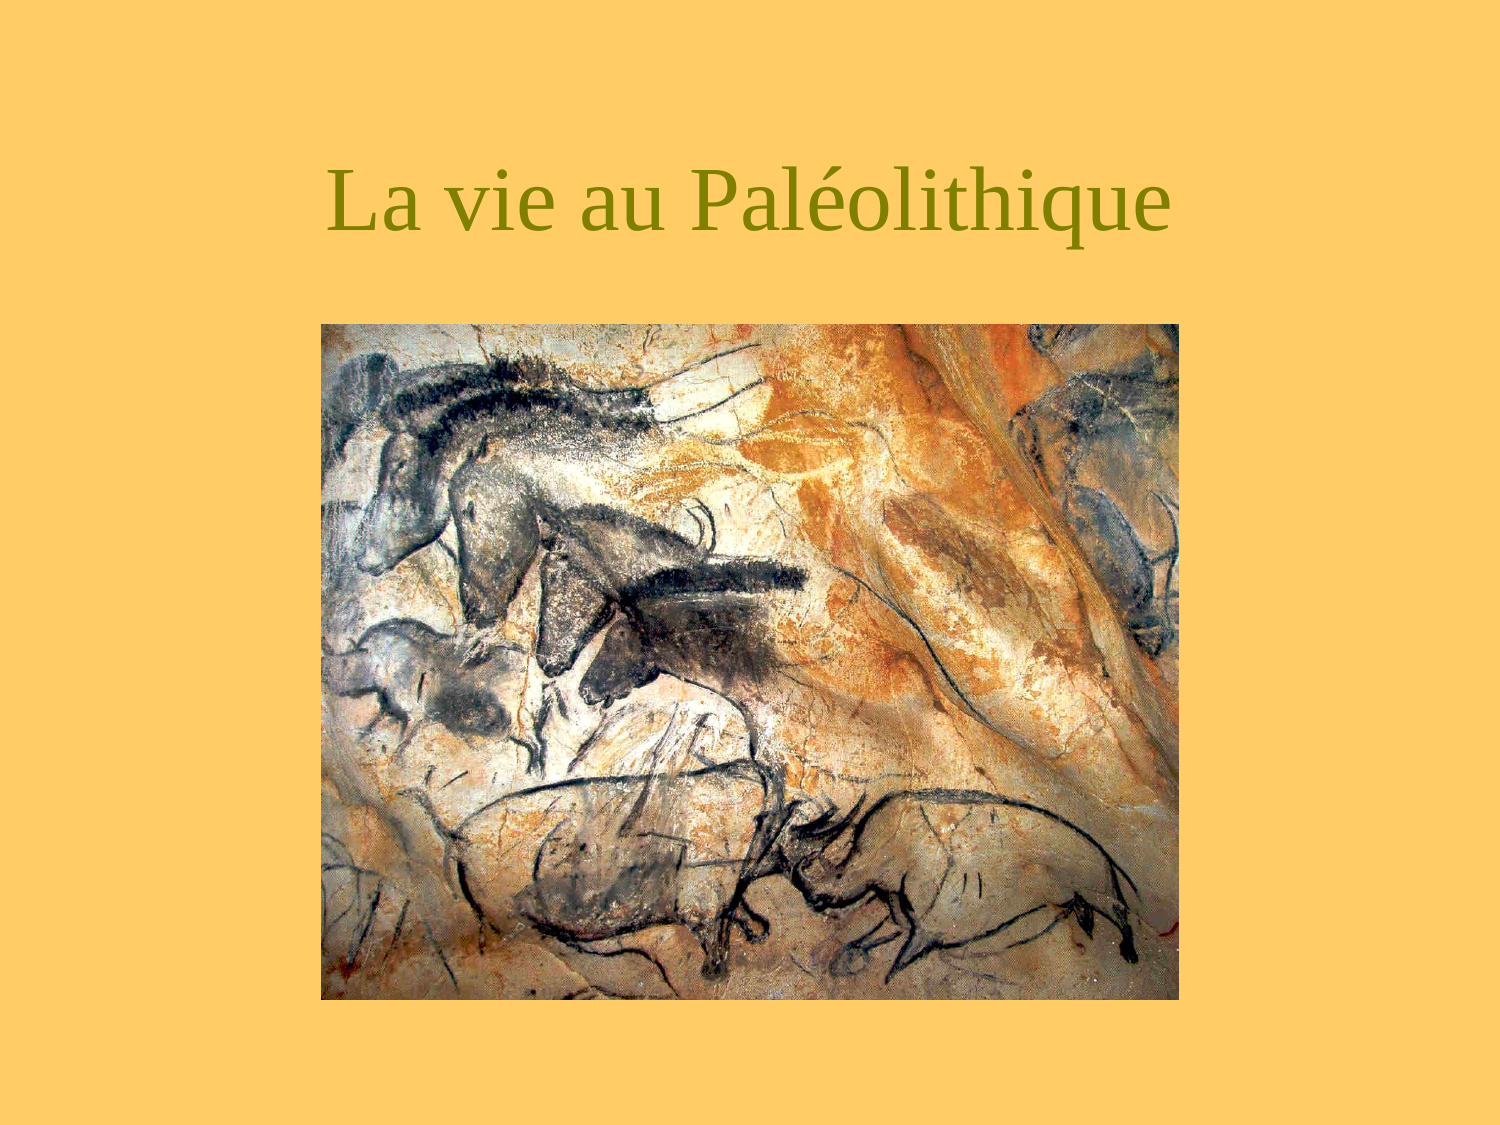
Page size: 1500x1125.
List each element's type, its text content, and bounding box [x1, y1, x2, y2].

text_box La vie au Paléolithique [112, 99, 1388, 288]
picture [321, 324, 1179, 1000]
